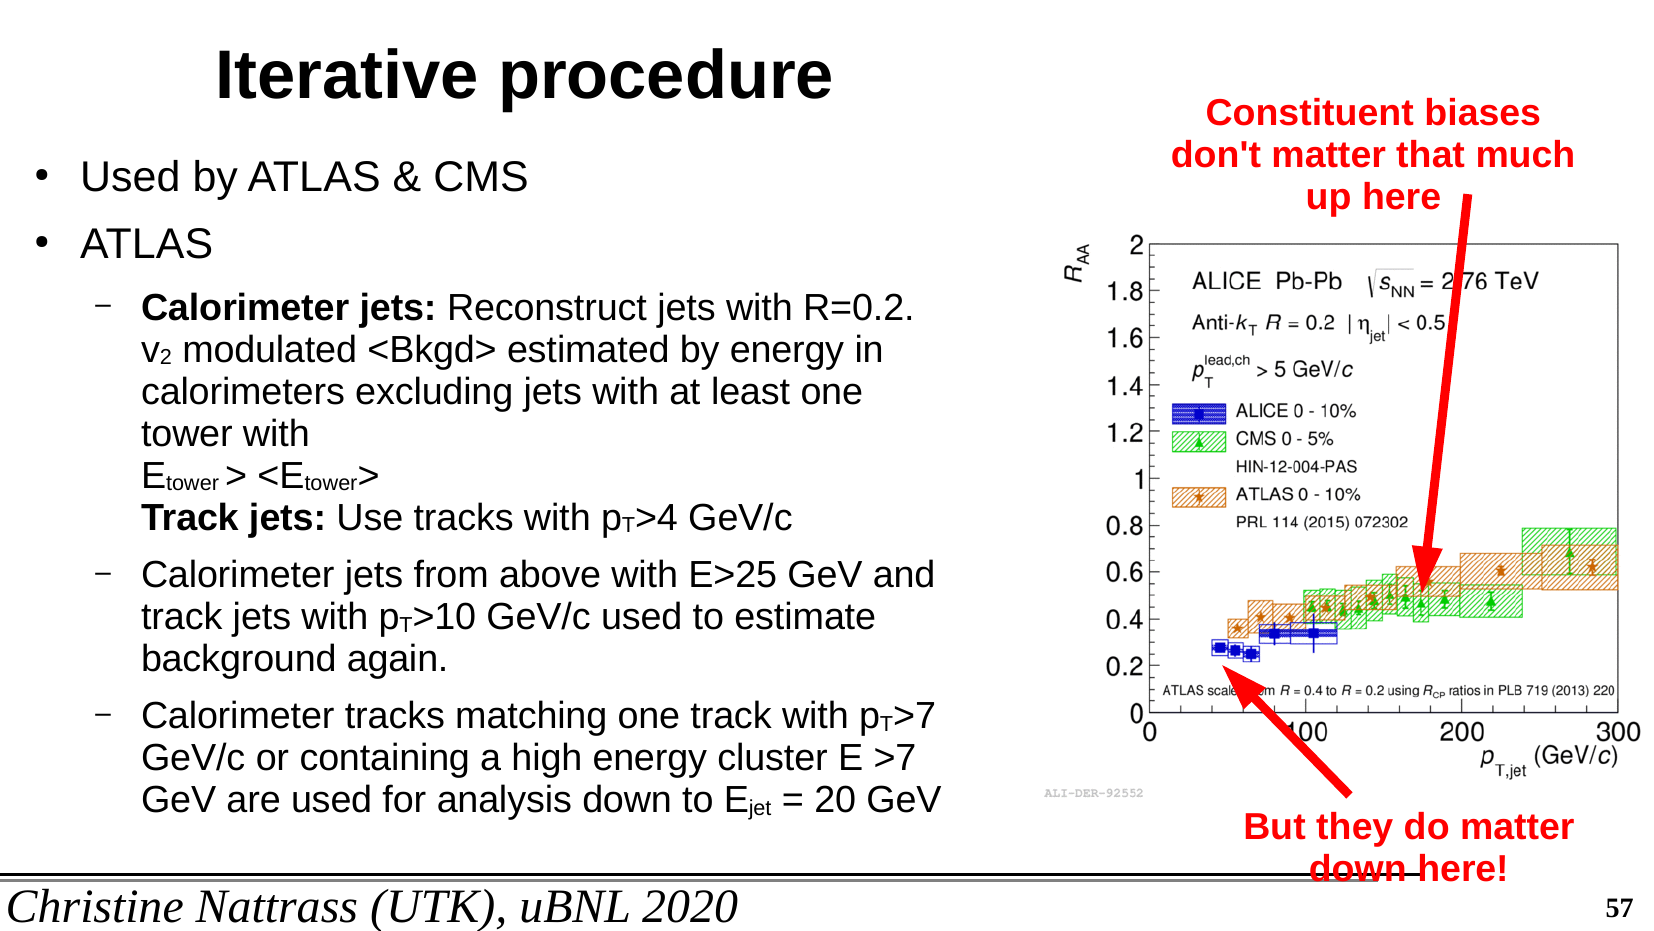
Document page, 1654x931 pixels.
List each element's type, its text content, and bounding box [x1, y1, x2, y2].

text_box Constituent biases don't matter that much up here [1140, 84, 1606, 226]
text_box But they do matter down here! [1176, 798, 1642, 898]
picture [1041, 220, 1642, 799]
title Iterative procedure [84, 12, 966, 138]
list Used by ATLAS & CMS ATLAS Calorimeter jets: Reconstruct jets with R=0.2. v2 modulated <Bkgd> estimated by energy in calorimeters excluding jets with at least one tower with Etower > <Etower> Track jets: Use tracks with pT>4 GeV/c Calorimeter jets from above with E>25 GeV and track jets with pT>10 GeV/c used to estimate background again. Calorimeter tracks matching one track with pT>7 GeV/c or containing a high energy cluster E >7 GeV are used for analysis down to Ejet = 20 GeV [19, 152, 947, 837]
